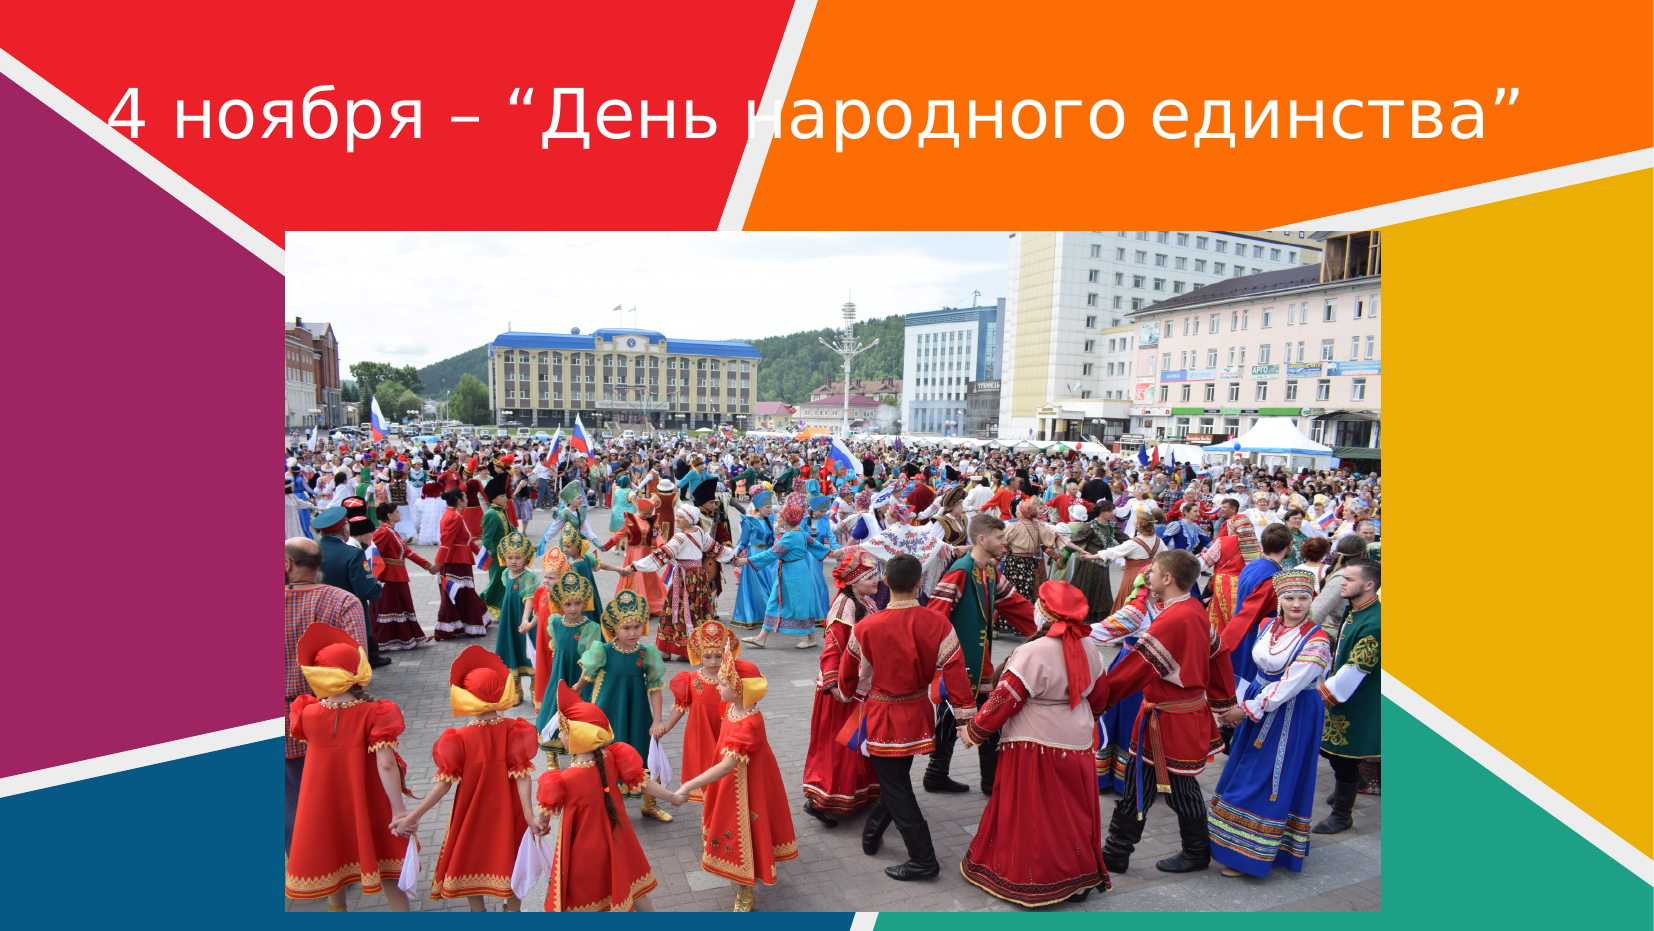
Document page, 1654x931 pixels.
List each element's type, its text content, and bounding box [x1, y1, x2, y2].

title 4 ноября – “День народного единства” [82, 37, 1571, 193]
picture [285, 231, 1381, 912]
